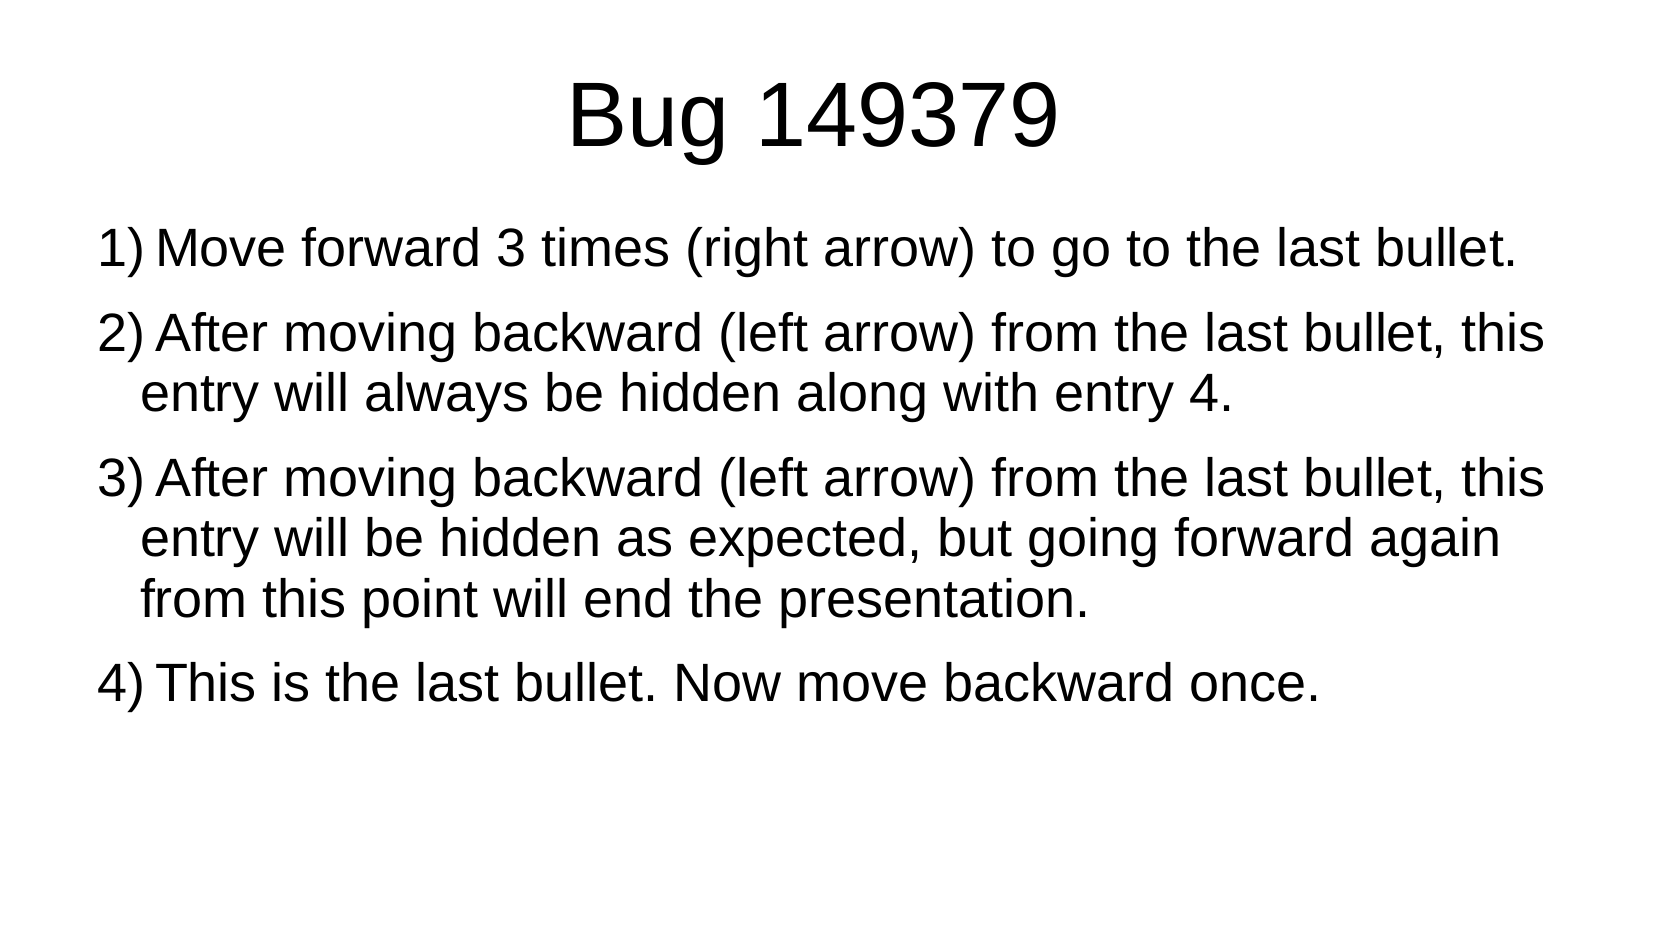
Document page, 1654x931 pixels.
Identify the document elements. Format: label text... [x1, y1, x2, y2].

title Bug 149379 [82, 37, 1571, 193]
list Move forward 3 times (right arrow) to go to the last bullet. After moving backward (left arrow) from the last bullet, this entry will always be hidden along with entry 4. After moving backward (left arrow) from the last bullet, this entry will be hidden as expected, but going forward again from this point will end the presentation. This is the last bullet. Now move backward once. [82, 217, 1571, 758]
